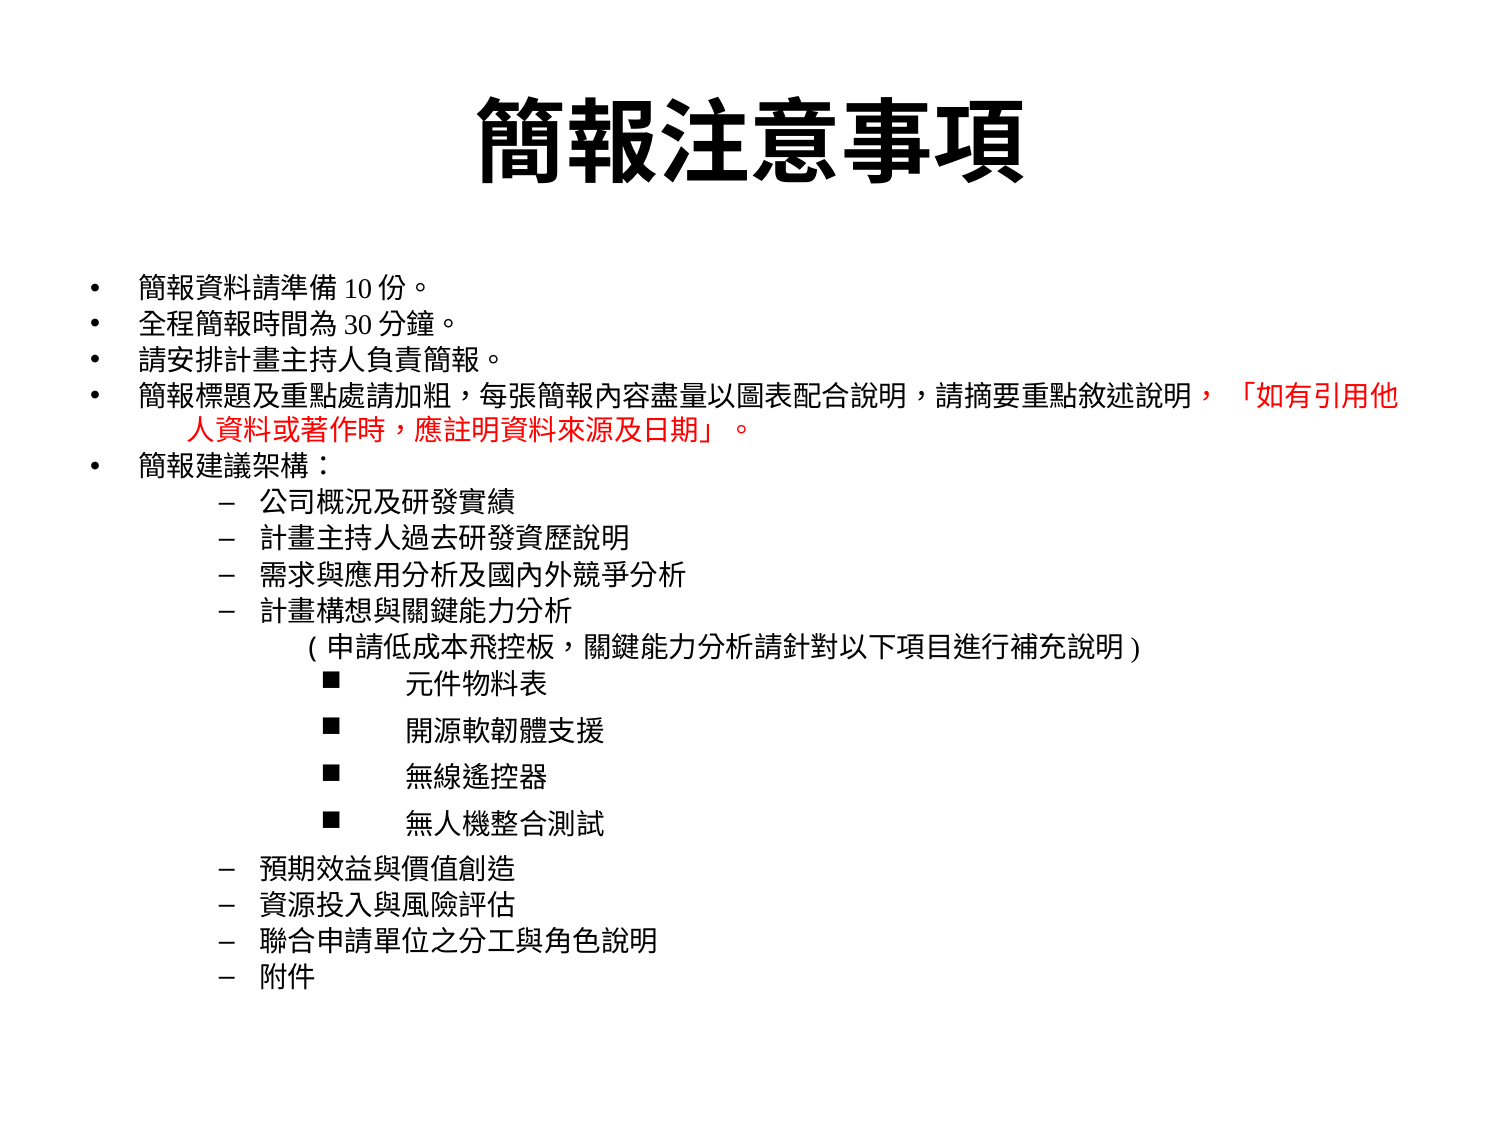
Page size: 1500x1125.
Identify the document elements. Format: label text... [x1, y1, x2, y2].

list 簡報資料請準備10份。 全程簡報時間為30分鐘。 請安排計畫主持人負責簡報。 簡報標題及重點處請加粗，每張簡報內容盡量以圖表配合說明，請摘要重點敘述說明， 「如有引用他人資料或著作時，應註明資料來源及日期」。 簡報建議架構： 公司概況及研發實績 計畫主持人過去研發資歷說明 需求與應用分析及國內外競爭分析 計畫構想與關鍵能力分析 (申請低成本飛控板，關鍵能力分析請針對以下項目進行補充說明) 元件物料表 開源軟韌體支援 無線遙控器 無人機整合測試 預期效益與價值創造 資源投入與風險評估 聯合申請單位之分工與角色說明 附件 [75, 208, 1426, 1080]
title 簡報注意事項 [75, 45, 1426, 208]
